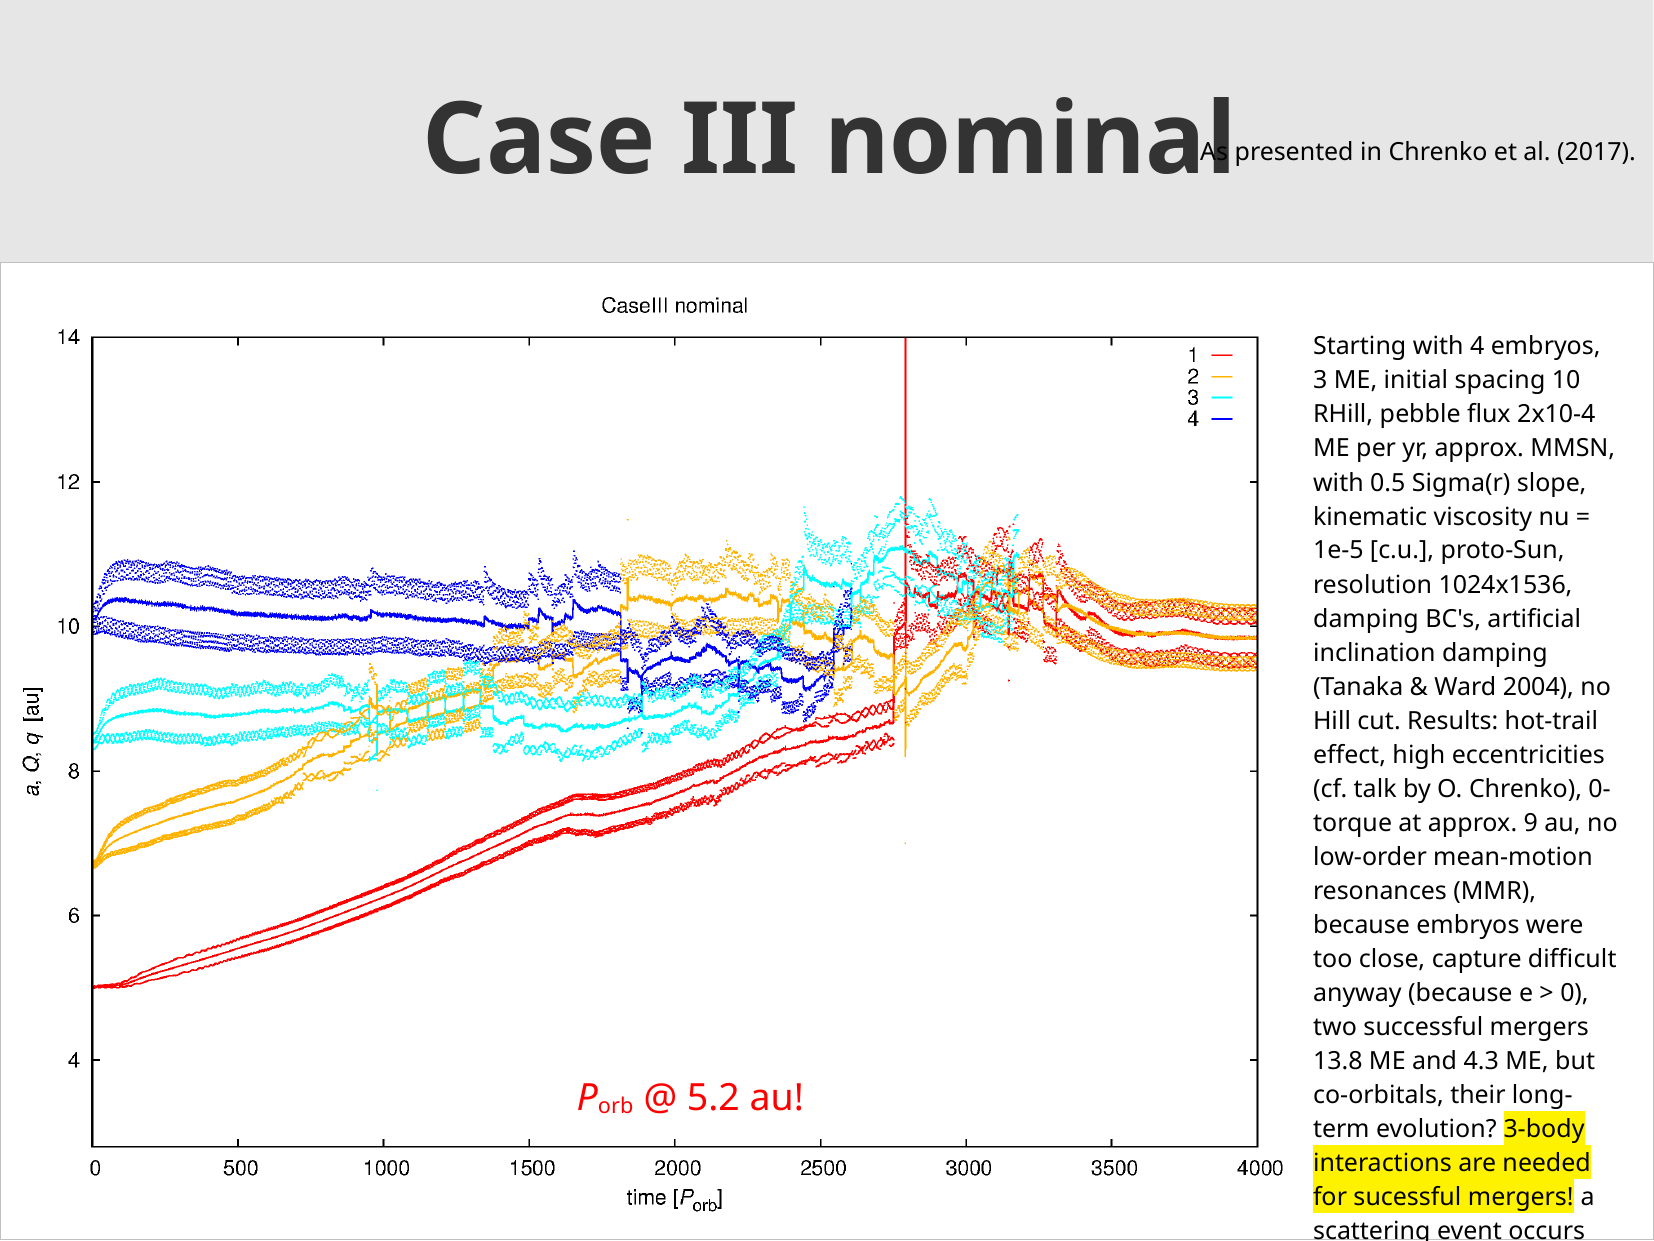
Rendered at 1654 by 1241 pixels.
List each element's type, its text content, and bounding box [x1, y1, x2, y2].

text_box As presented in Chrenko et al. (2017). [1185, 126, 1601, 173]
text_box Starting with 4 embryos, 3 ME, initial spacing 10 RHill, pebble flux 2x10-4 ME per yr, approx. MMSN, with 0.5 Sigma(r) slope, kinematic viscosity nu = 1e-5 [c.u.], proto-Sun, resolution 1024x1536, damping BC's, artificial inclination damping (Tanaka & Ward 2004), no Hill cut. Results: hot-trail effect, high eccentricities (cf. talk by O. Chrenko), 0-torque at approx. 9 au, no low-order mean-motion resonances (MMR), because embryos were too close, capture difficult anyway (because e > 0), two successful mergers 13.8 ME and 4.3 ME, but co-orbitals, their long-term evolution? 3-body interactions are needed for sucessful mergers! a scattering event occurs prior to every merger (2 out of 2); see details below... [1298, 320, 1636, 1241]
picture [16, 296, 1284, 1212]
title Case III nominal [124, 31, 1537, 239]
text_box Porb @ 5.2 au! [561, 1062, 796, 1126]
